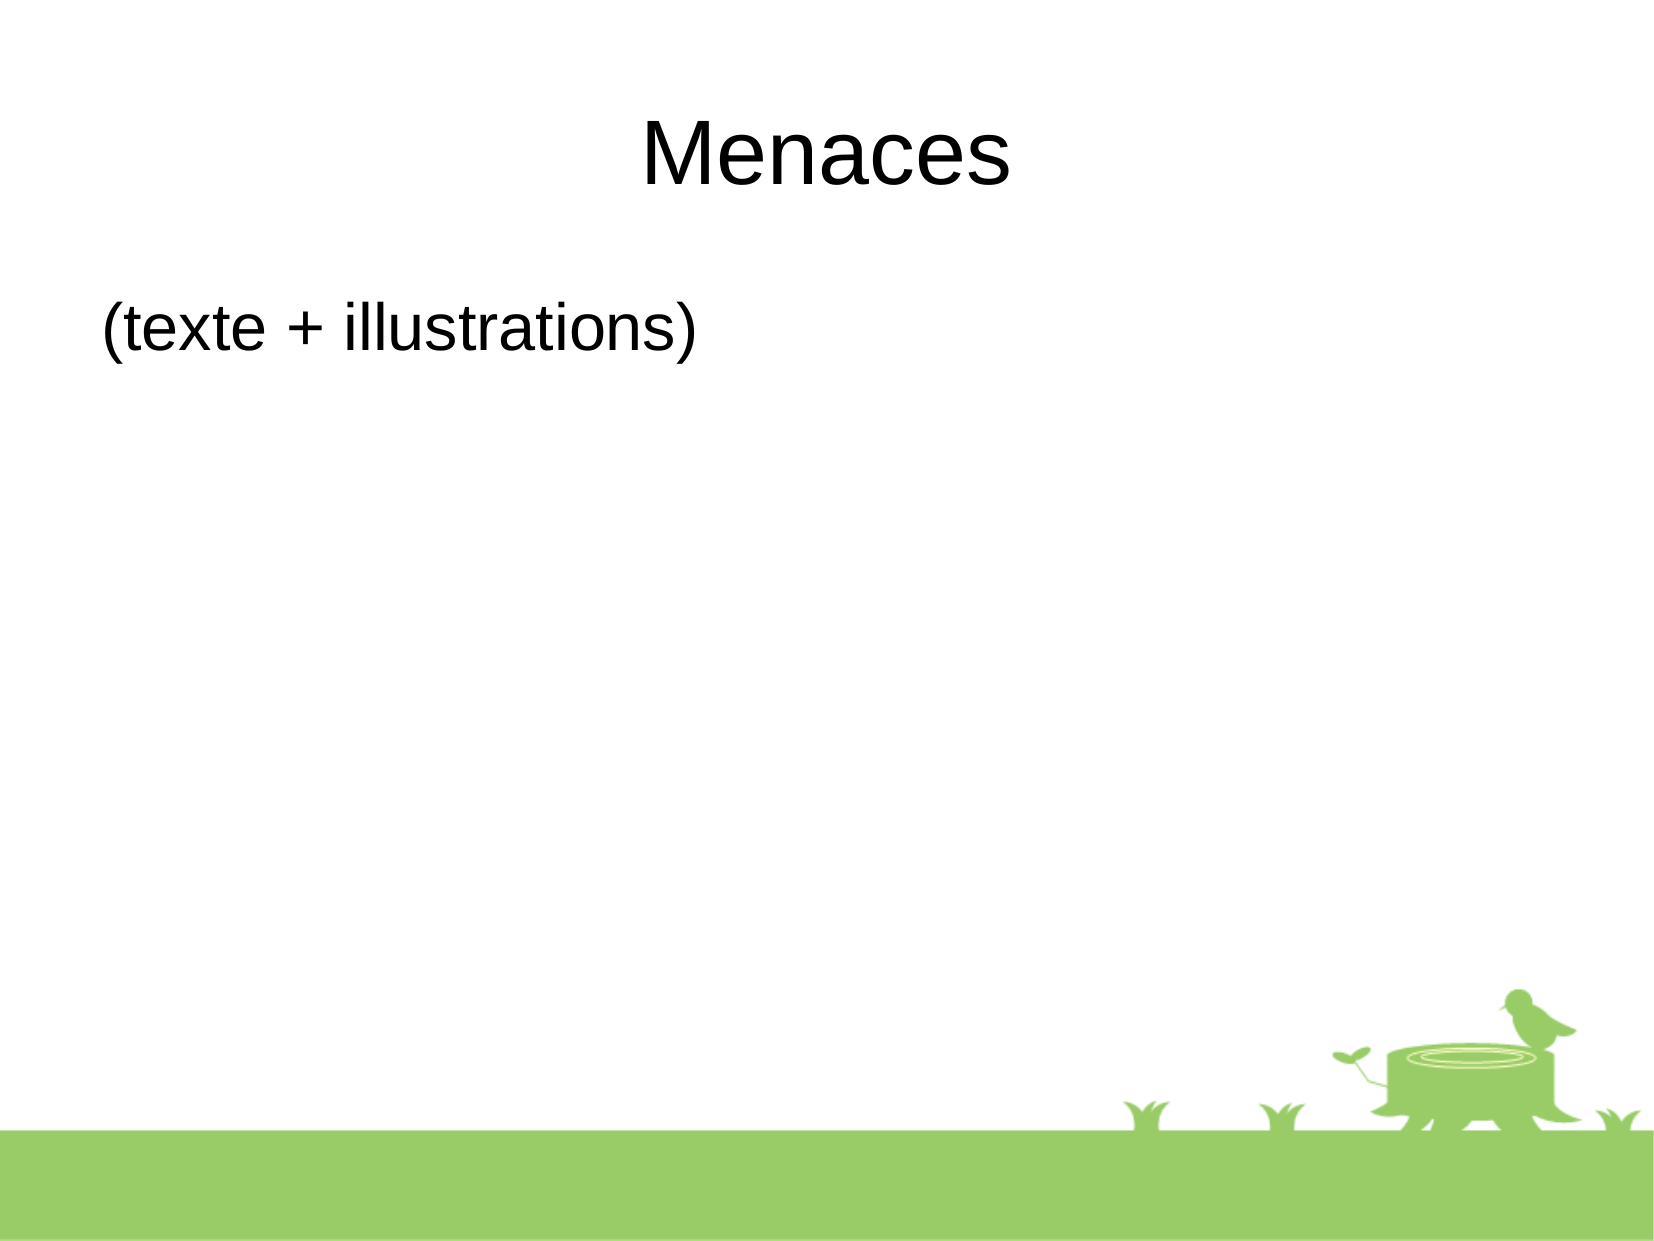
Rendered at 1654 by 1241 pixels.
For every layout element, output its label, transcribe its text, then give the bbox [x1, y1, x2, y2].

list (texte + illustrations) [82, 290, 1571, 1010]
title Menaces [82, 49, 1571, 257]
picture [0, 0, 1654, 1241]
